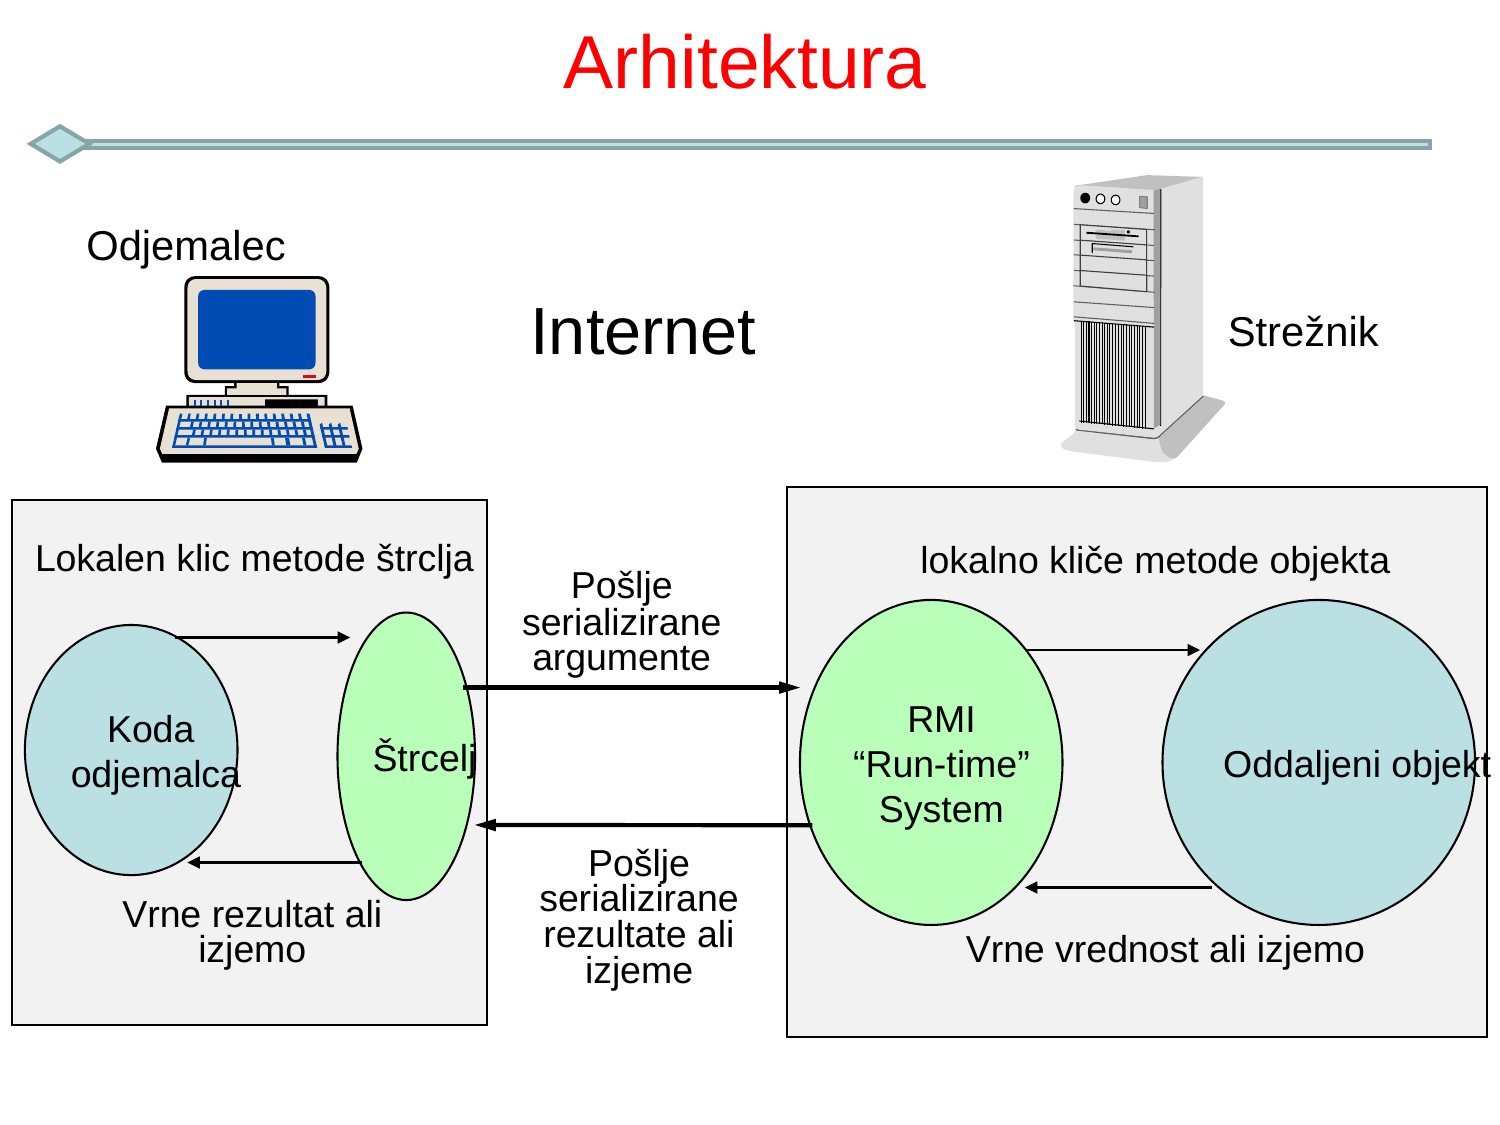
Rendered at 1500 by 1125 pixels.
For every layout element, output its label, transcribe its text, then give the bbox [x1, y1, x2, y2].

text_box Pošlje serializirane rezultate ali izjeme [492, 839, 786, 999]
text_box [787, 487, 1488, 1038]
text_box Koda odjemalca [24, 624, 238, 876]
chart [1061, 174, 1225, 463]
chart [155, 276, 363, 463]
text_box Vrne vrednost ali izjemo [951, 925, 1381, 978]
text_box Strežnik [1213, 297, 1394, 363]
text_box lokalno kliče metode objekta [905, 536, 1405, 589]
text_box Odjemalec [71, 210, 301, 277]
text_box Štrcelj [337, 612, 476, 900]
text_box Oddaljeni objekt [1162, 599, 1475, 925]
text_box Pošlje serializirane argumente [493, 562, 751, 685]
text_box Internet [515, 279, 772, 376]
text_box Lokalen klic metode štrclja [20, 534, 489, 587]
text_box [12, 500, 488, 1026]
text_box Vrne rezultat ali izjemo [93, 890, 411, 978]
title Arhitektura [70, 0, 1421, 118]
text_box RMI “Run-time” System [799, 599, 1063, 925]
